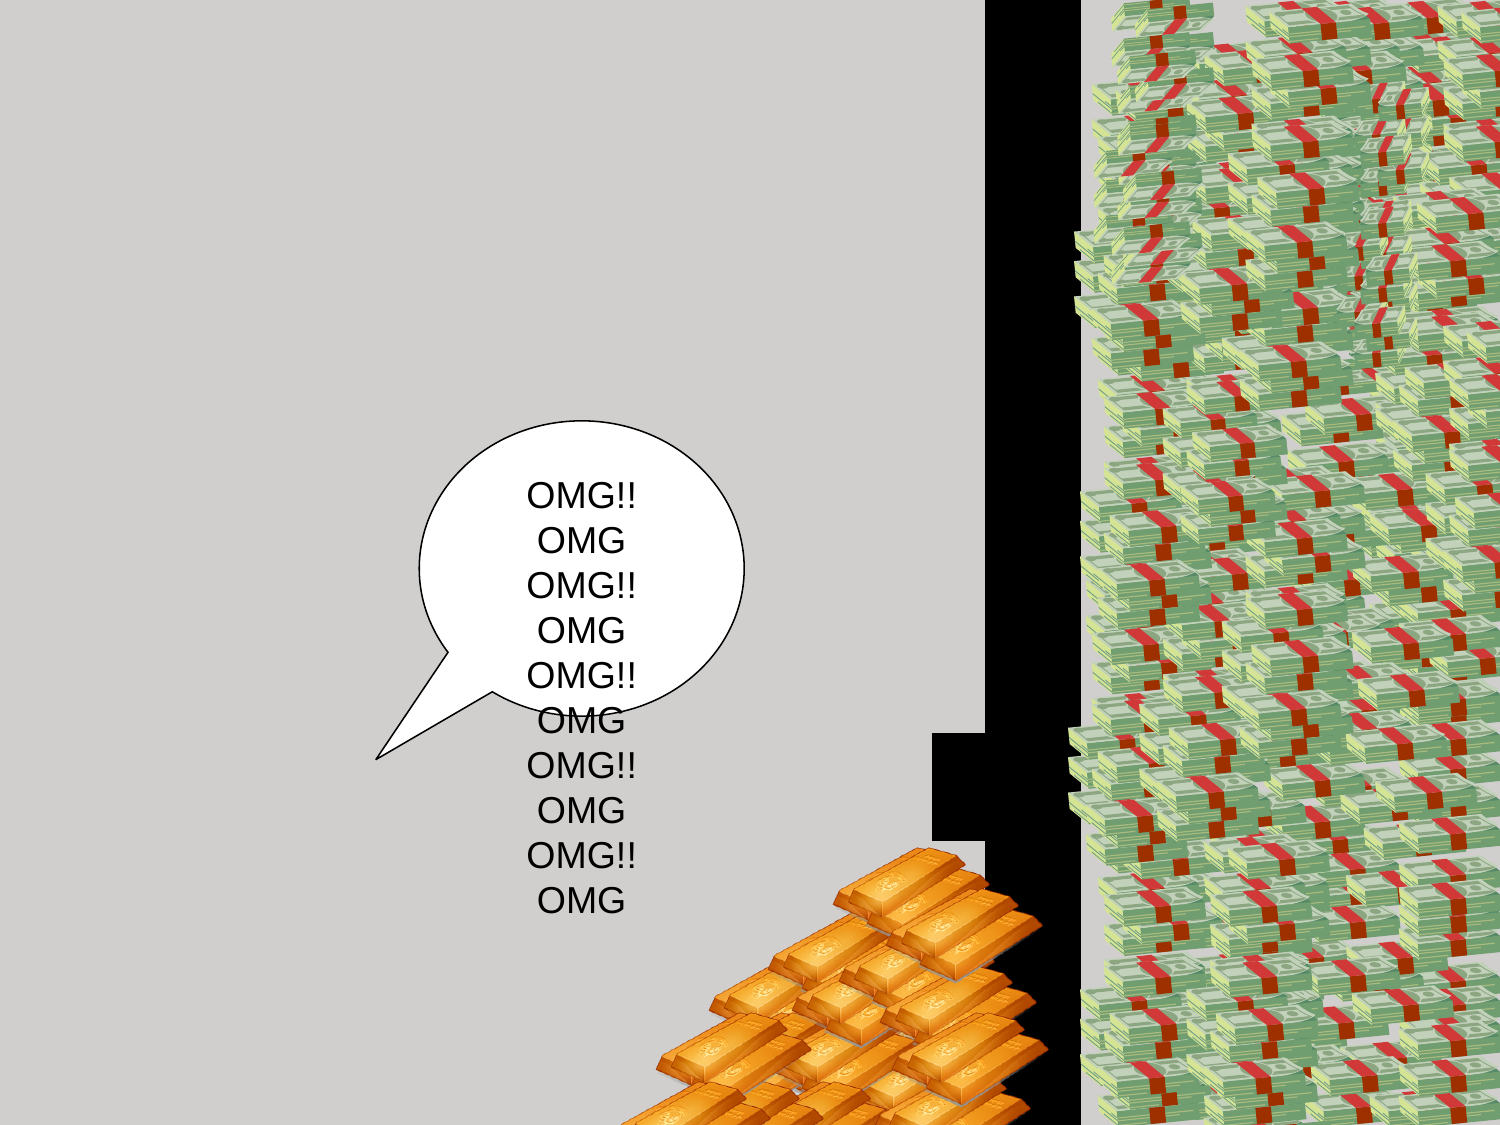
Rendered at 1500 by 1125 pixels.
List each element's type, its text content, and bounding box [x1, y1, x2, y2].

picture [1067, 0, 1500, 1125]
picture [614, 822, 1052, 1125]
text_box OMG!!OMG OMG!!OMG OMG!!OMG OMG!!OMG OMG!!OMG [375, 420, 745, 760]
text_box [933, 0, 1081, 1125]
